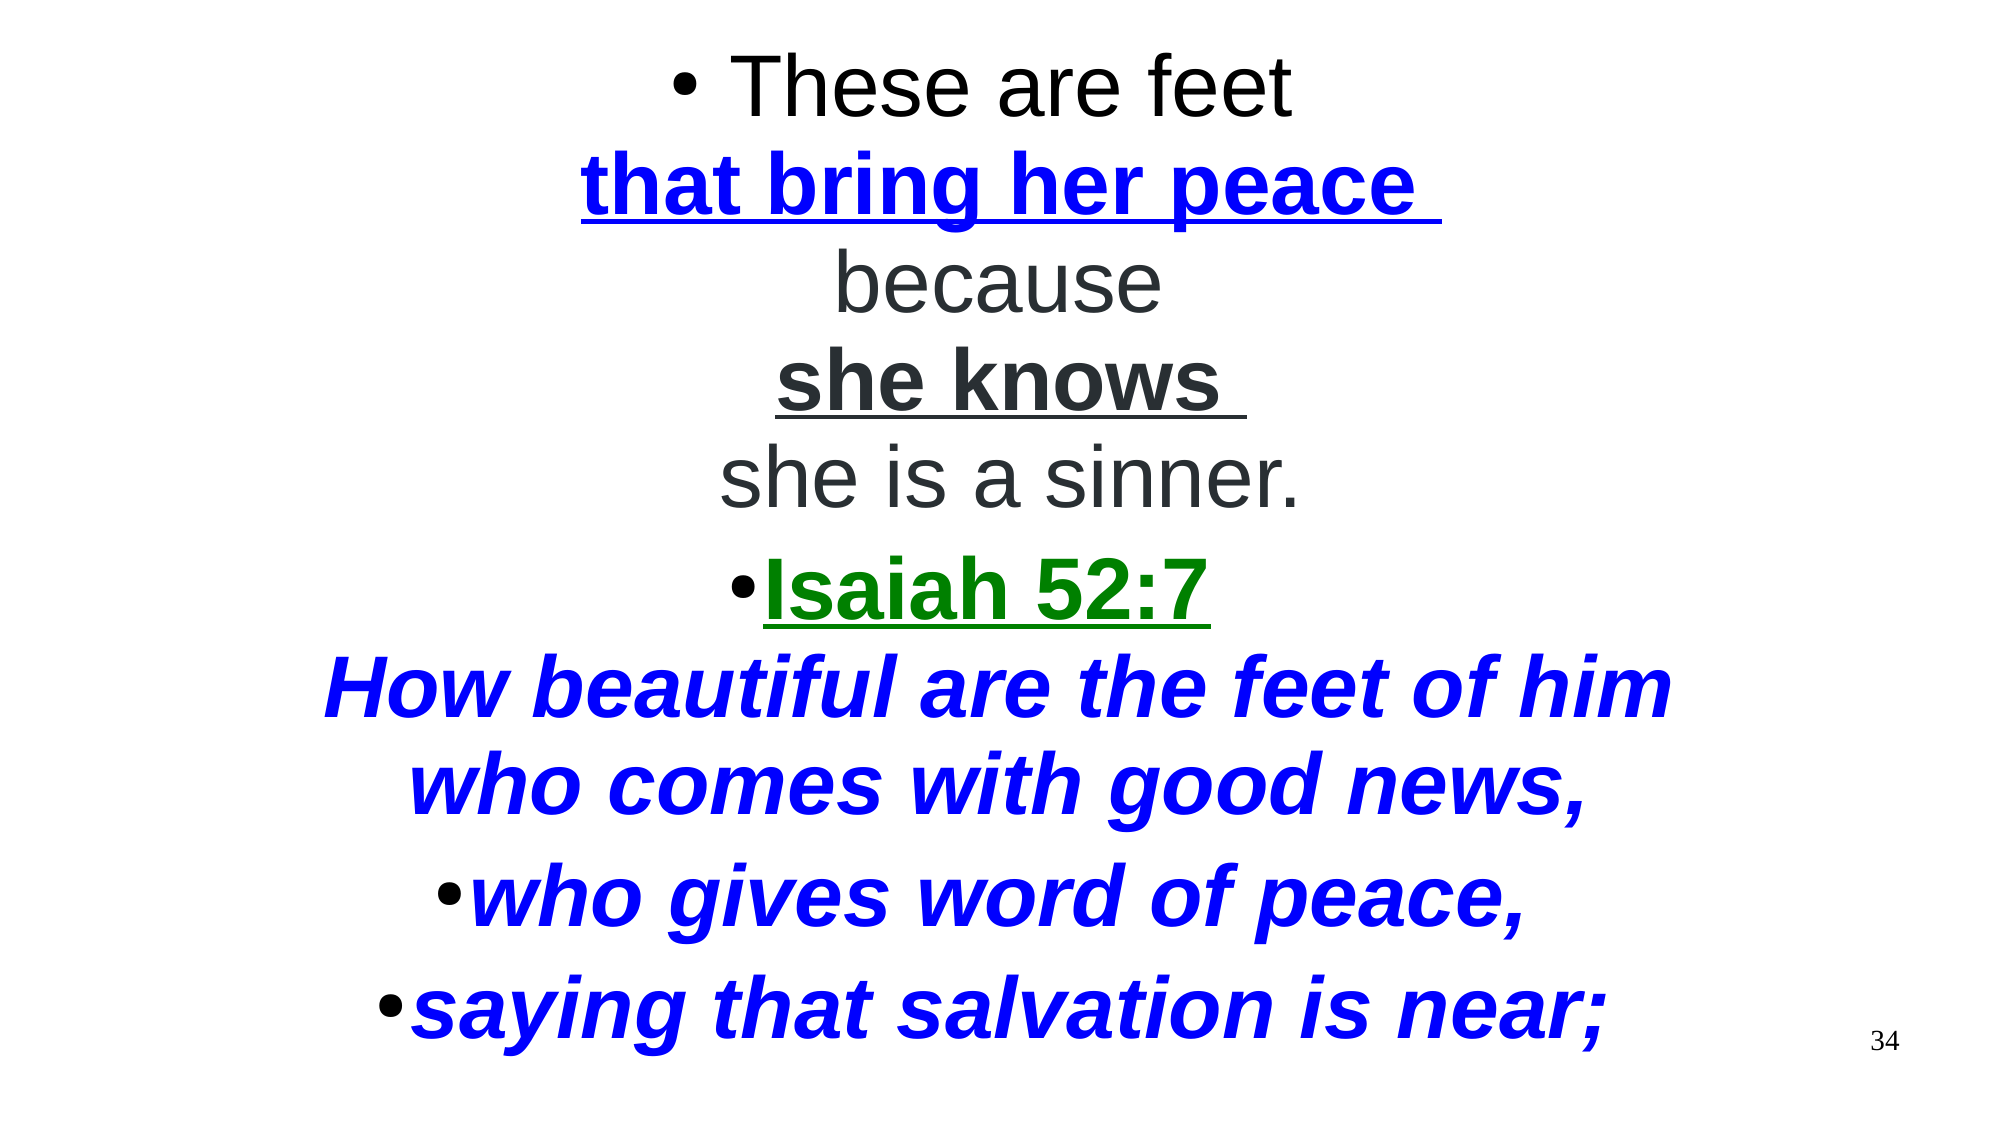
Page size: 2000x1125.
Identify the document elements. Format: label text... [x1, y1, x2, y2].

list These are feet that bring her peace because she knows she is a sinner. Isaiah 52:7 How beautiful are the feet of him who comes with good news, who gives word of peace, saying that salvation is near; [37, 37, 1951, 1088]
